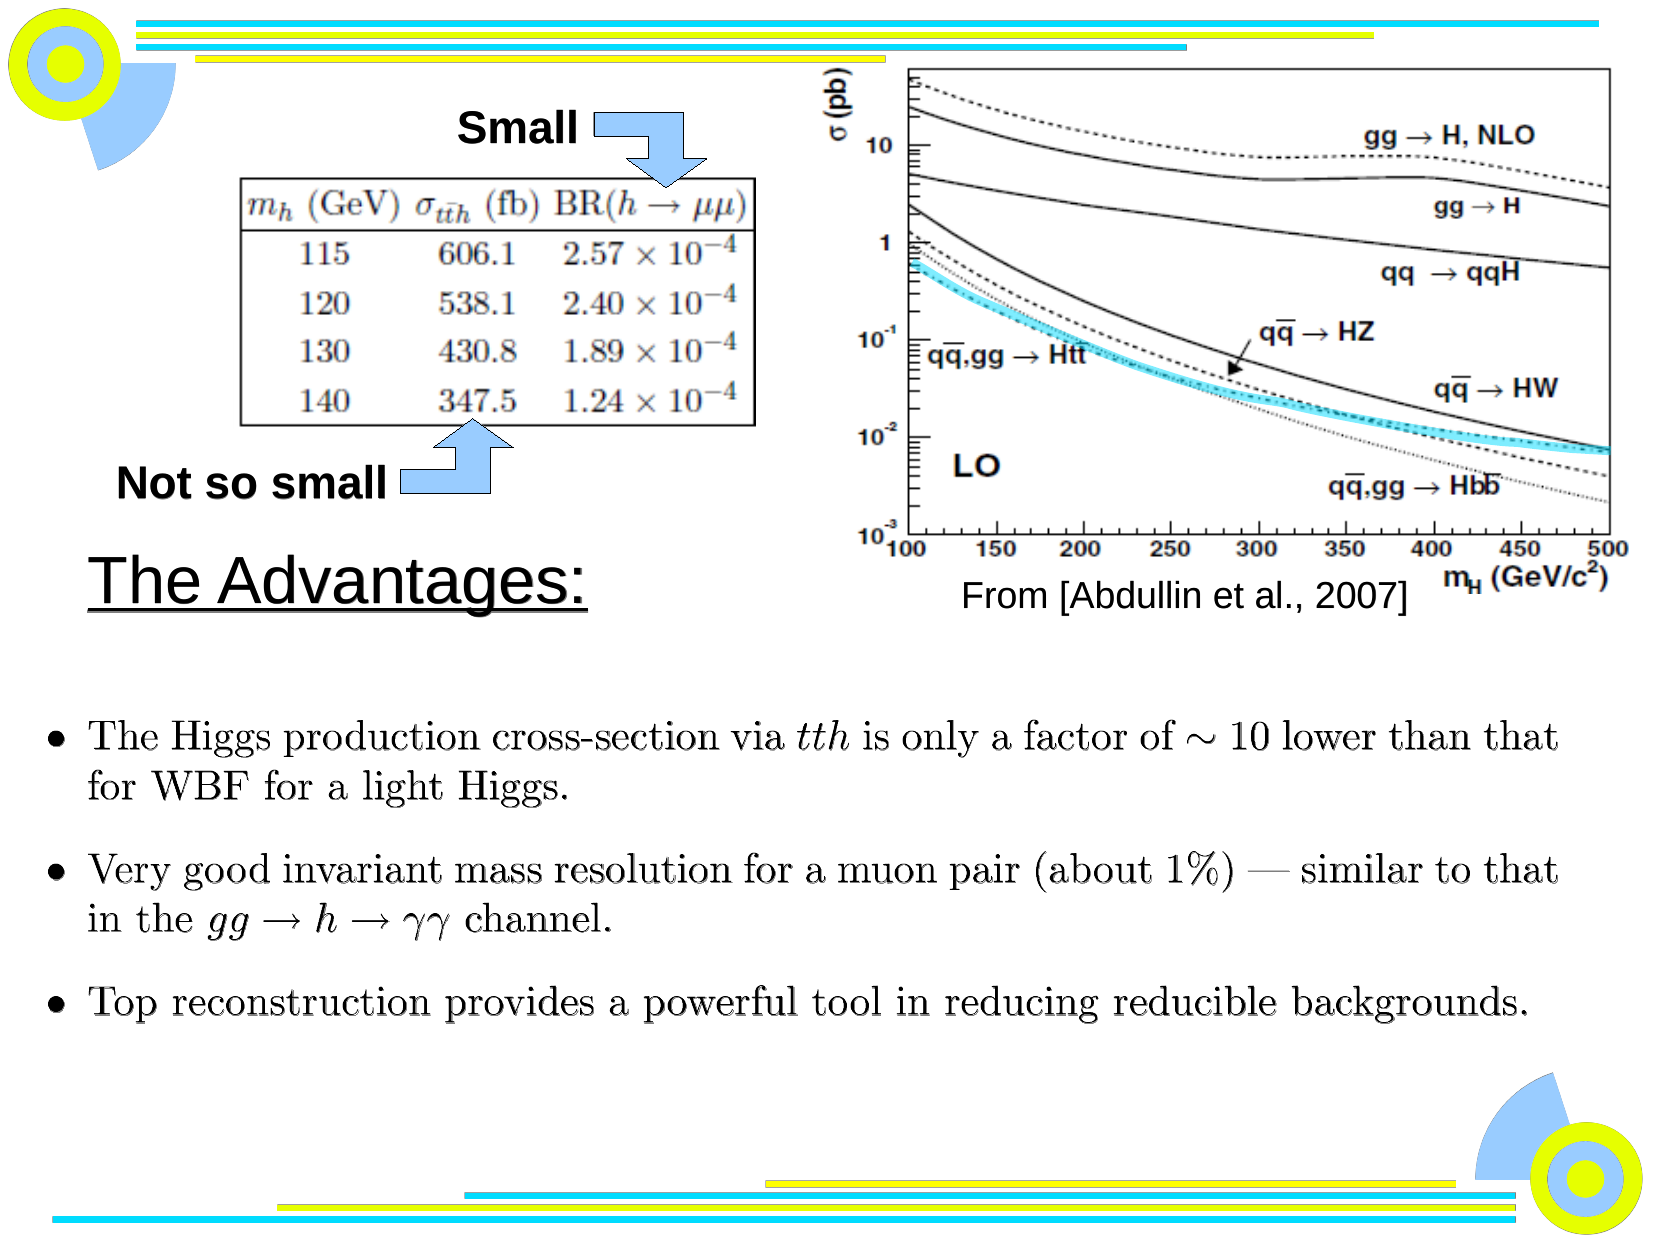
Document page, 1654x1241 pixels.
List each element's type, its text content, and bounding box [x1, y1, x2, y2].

text_box From [Abdullin et al., 2007] [946, 567, 1472, 624]
picture [0, 0, 1654, 1241]
text_box [630, 112, 707, 188]
text_box [1475, 1072, 1643, 1235]
text_box Small [442, 94, 630, 162]
text_box [8, 8, 176, 171]
text_box The Advantages: [72, 535, 676, 626]
text_box Not so small [101, 450, 448, 518]
text_box [433, 418, 514, 494]
